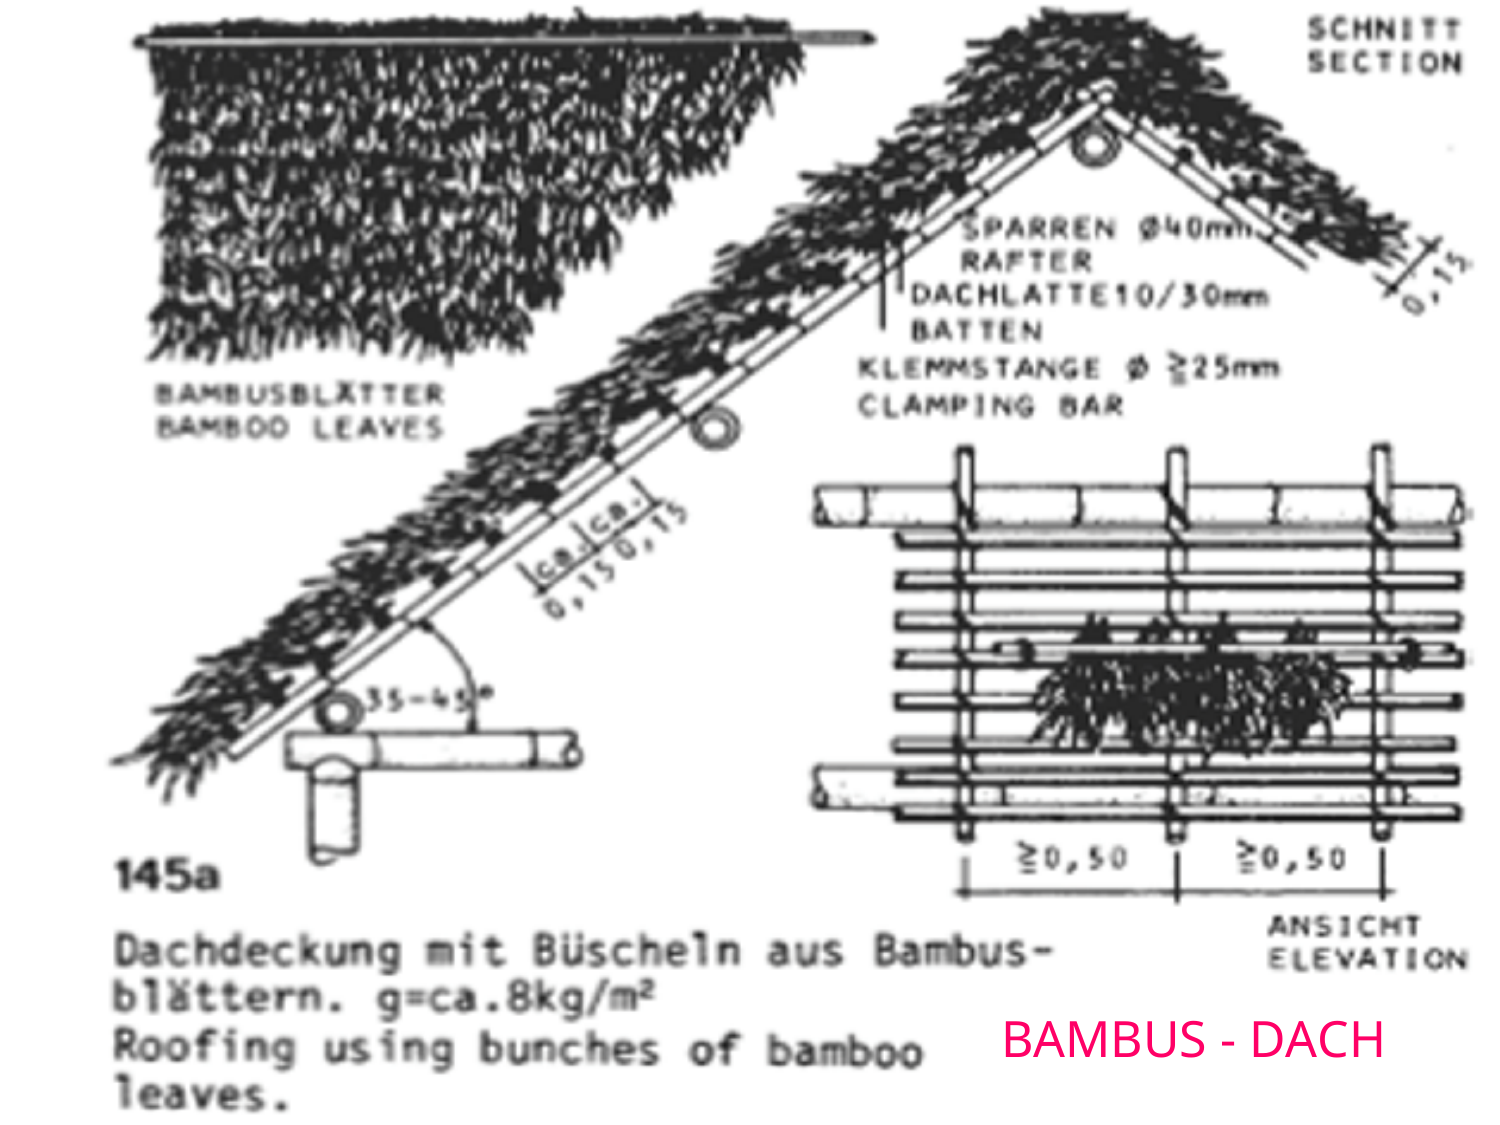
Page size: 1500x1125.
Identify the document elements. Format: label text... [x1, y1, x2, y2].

text_box BAMBUS - DACH [986, 999, 1402, 1075]
picture [0, 0, 1500, 1125]
